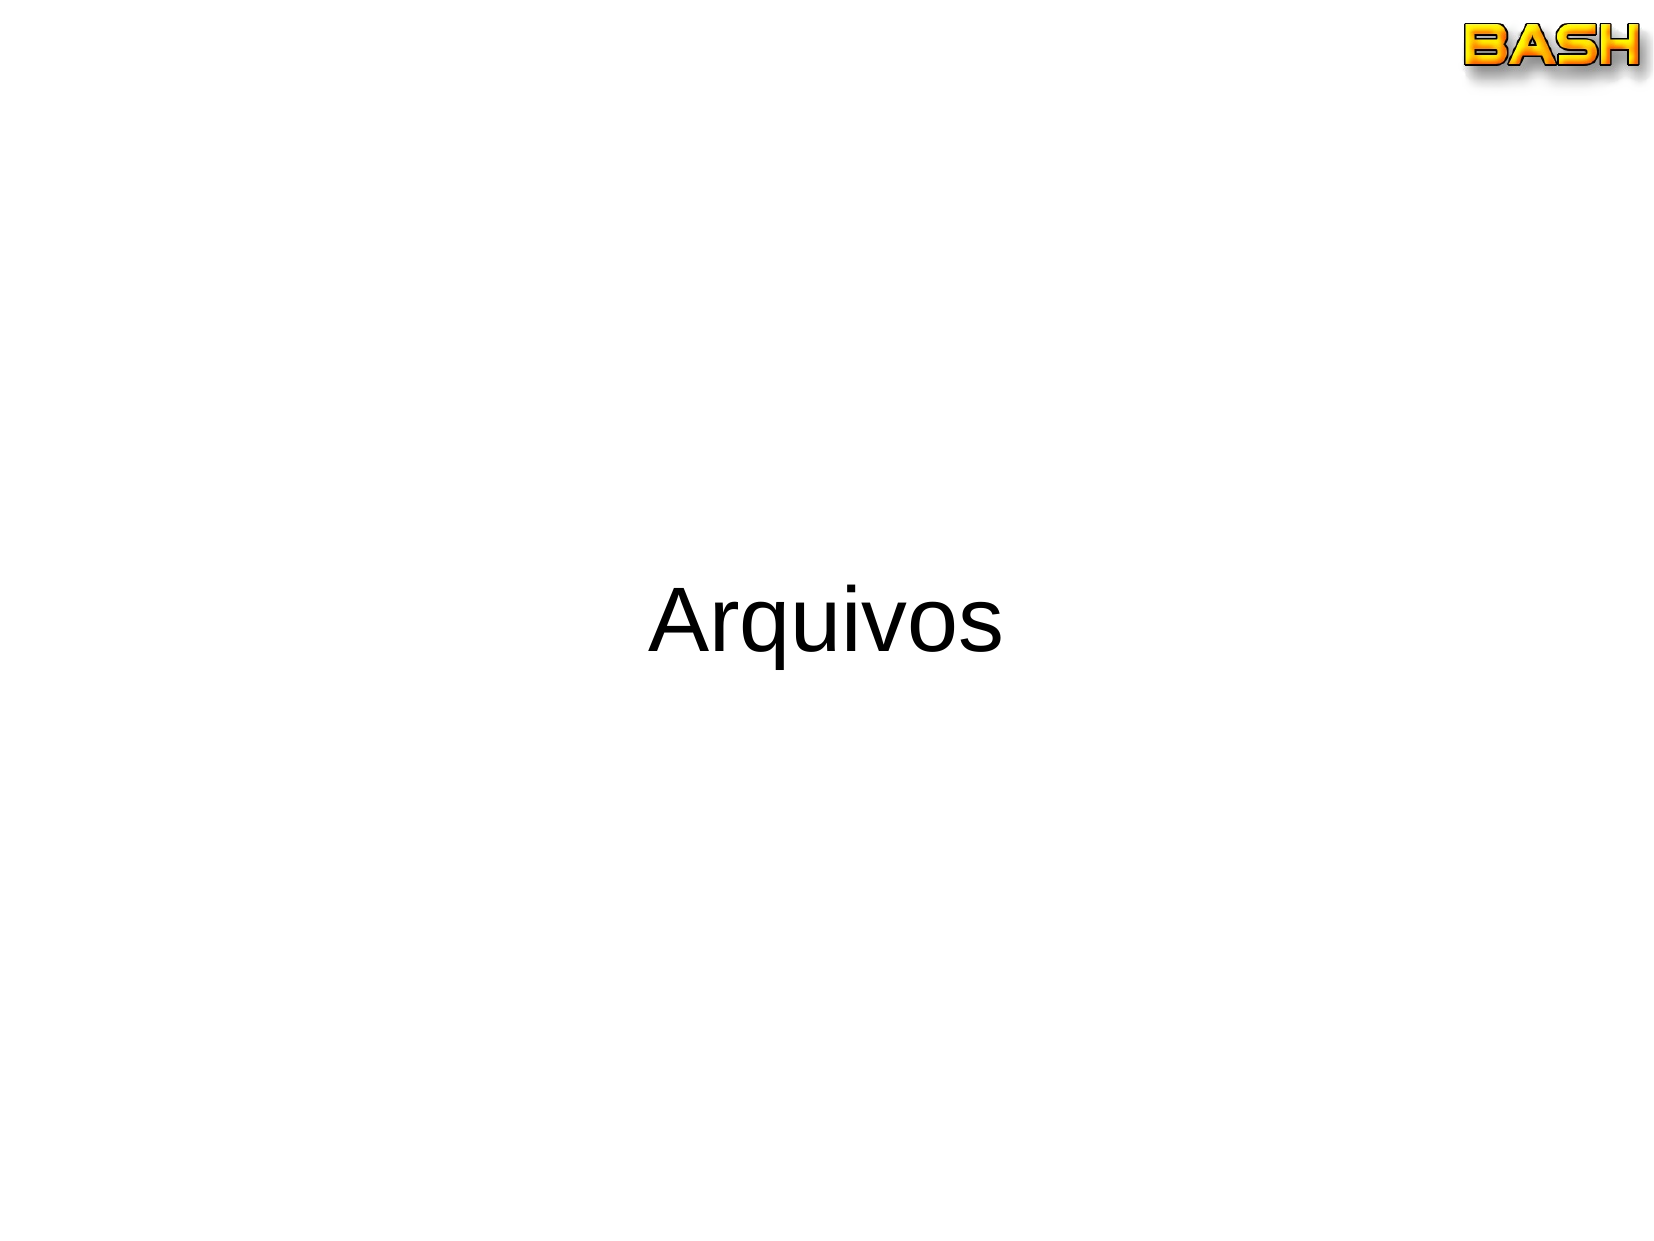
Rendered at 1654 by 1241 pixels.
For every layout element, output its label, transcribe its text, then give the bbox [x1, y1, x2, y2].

title Arquivos [82, 523, 1571, 717]
picture [1450, 0, 1654, 96]
